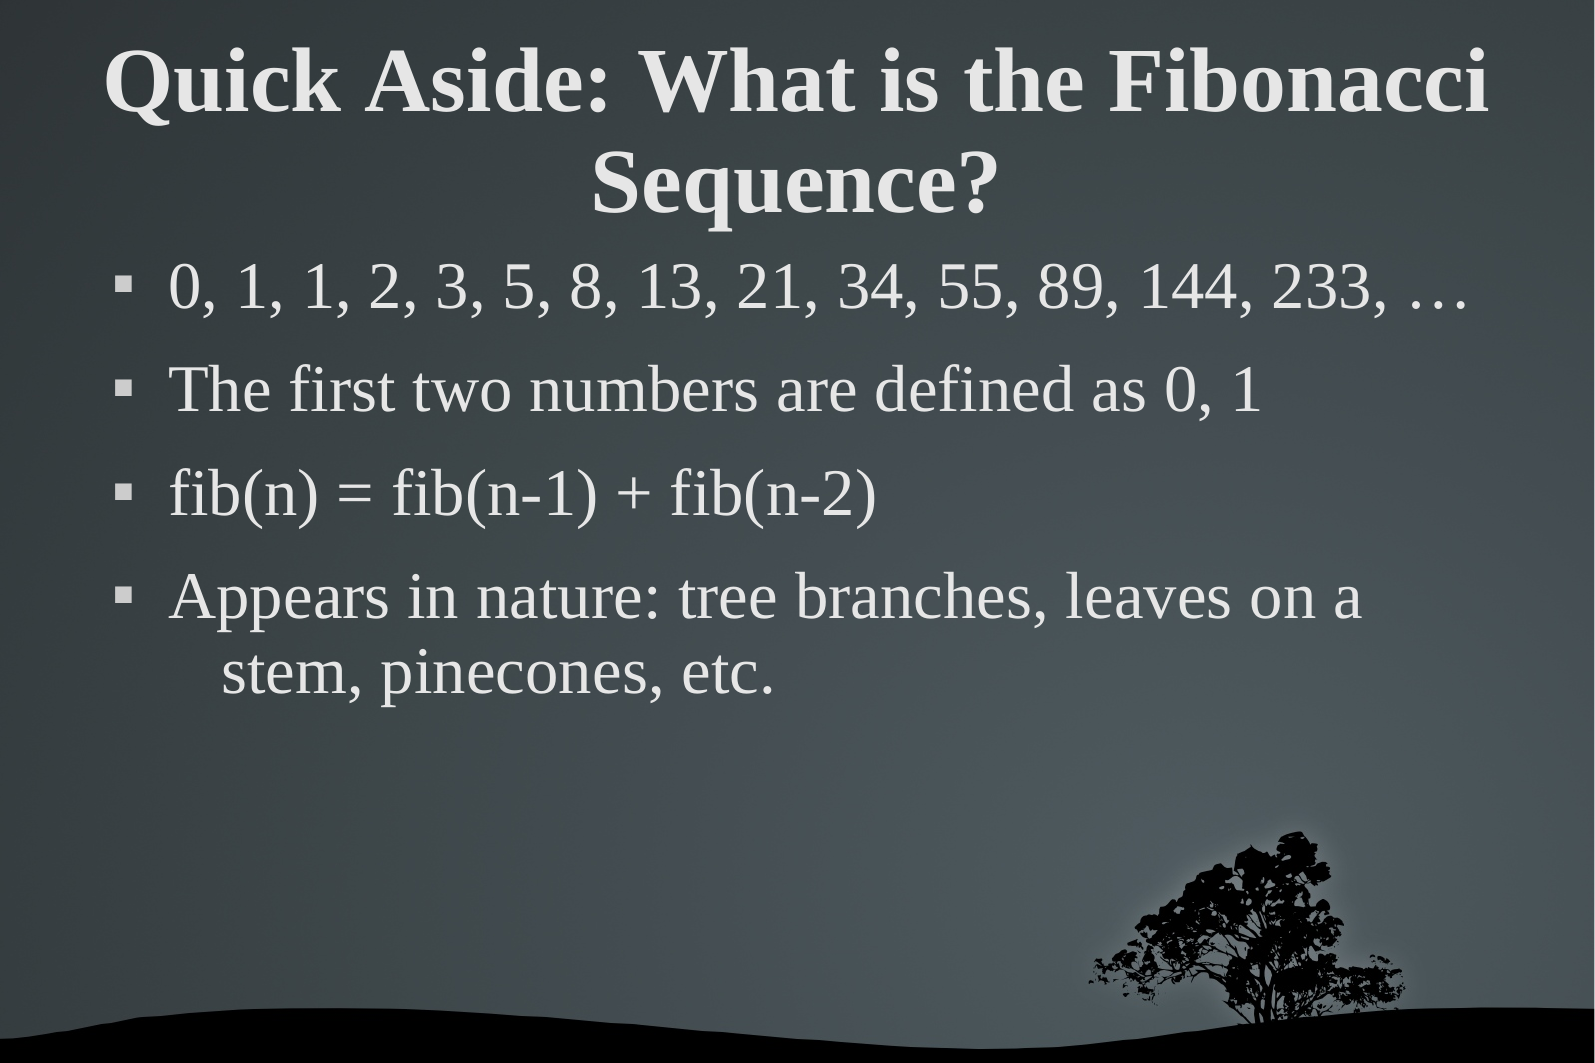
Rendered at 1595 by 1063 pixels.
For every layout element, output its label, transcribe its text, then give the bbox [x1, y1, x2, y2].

title Quick Aside: What is the Fibonacci Sequence? [79, 11, 1515, 248]
picture [0, 0, 1595, 1063]
list 0, 1, 1, 2, 3, 5, 8, 13, 21, 34, 55, 89, 144, 233, … The first two numbers are defined as 0, 1 fib(n) = fib(n-1) + fib(n-2) Appears in nature: tree branches, leaves on a stem, pinecones, etc. [79, 248, 1515, 936]
